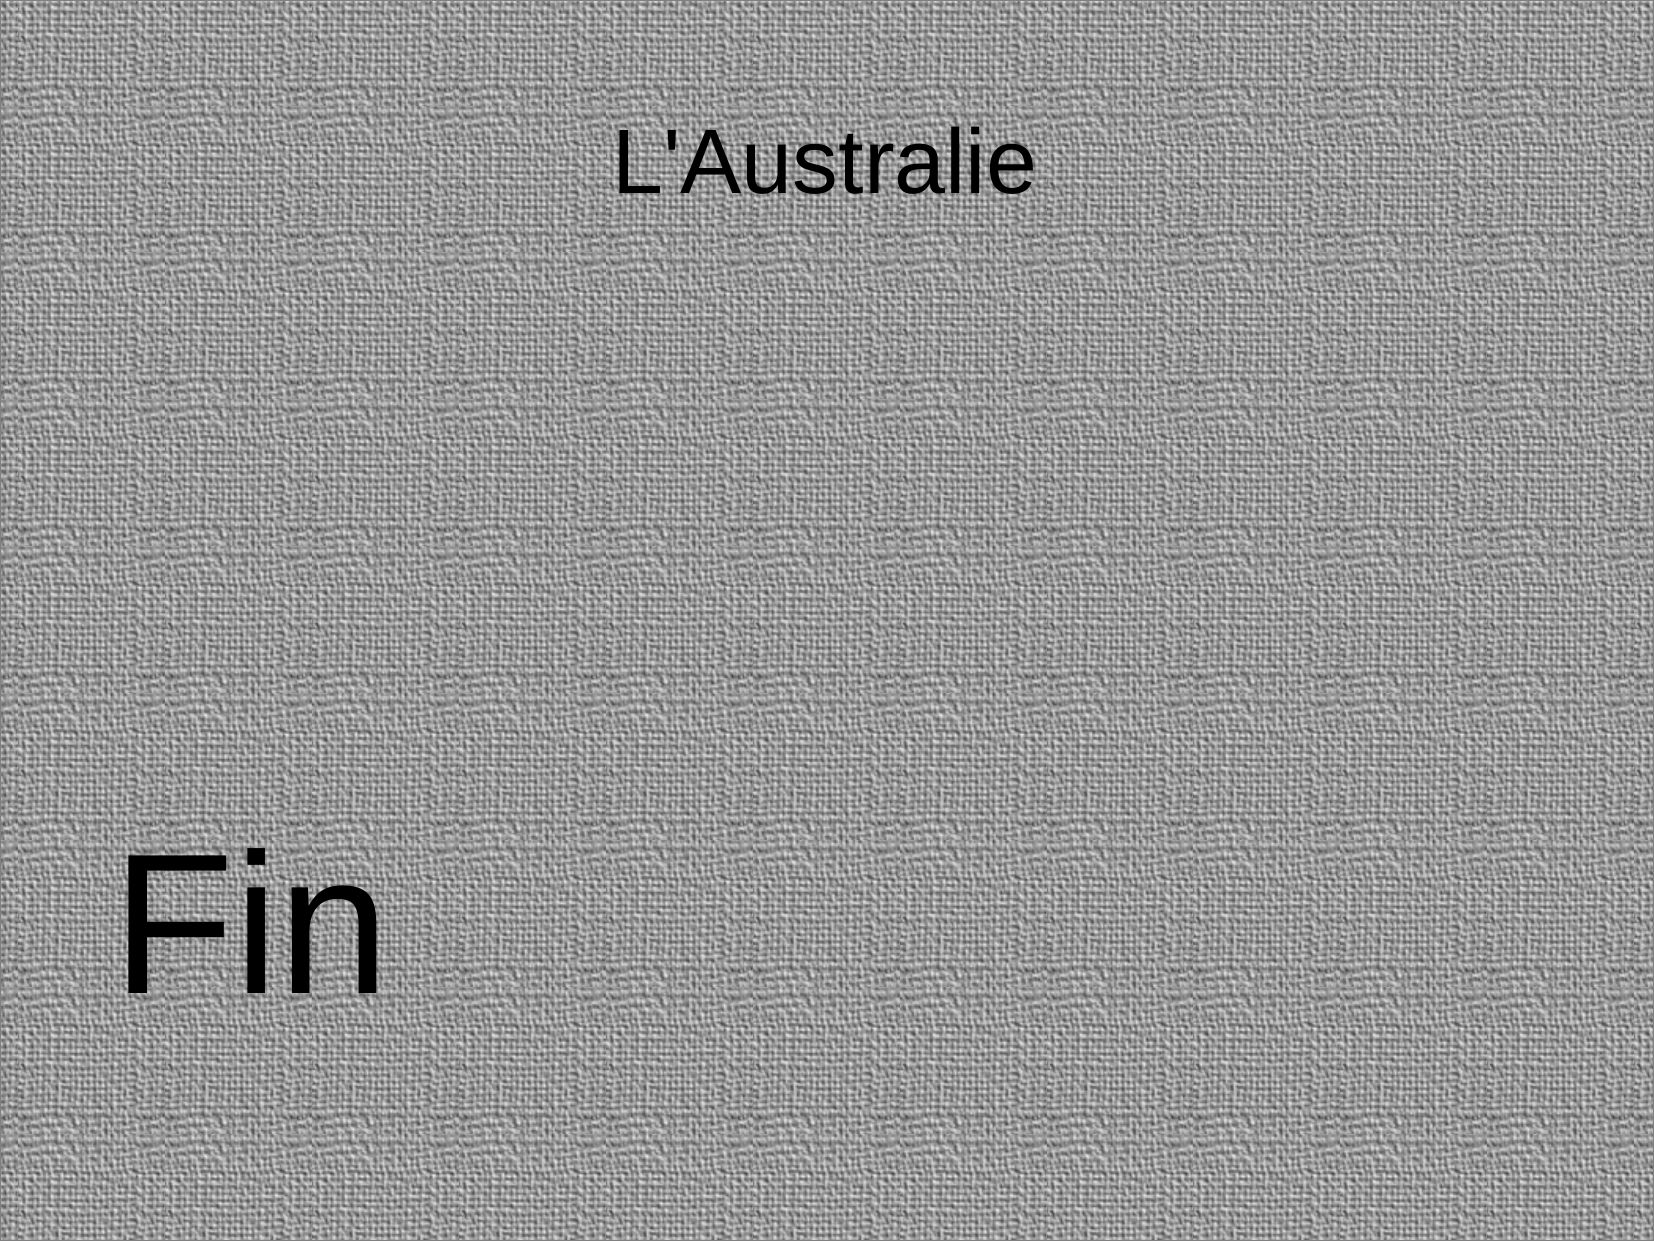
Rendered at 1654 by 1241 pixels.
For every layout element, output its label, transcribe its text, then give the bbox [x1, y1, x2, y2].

text_box L'Australie [8, 58, 1642, 266]
text_box [0, 0, 1654, 1241]
text_box Fin [8, 299, 1497, 1118]
